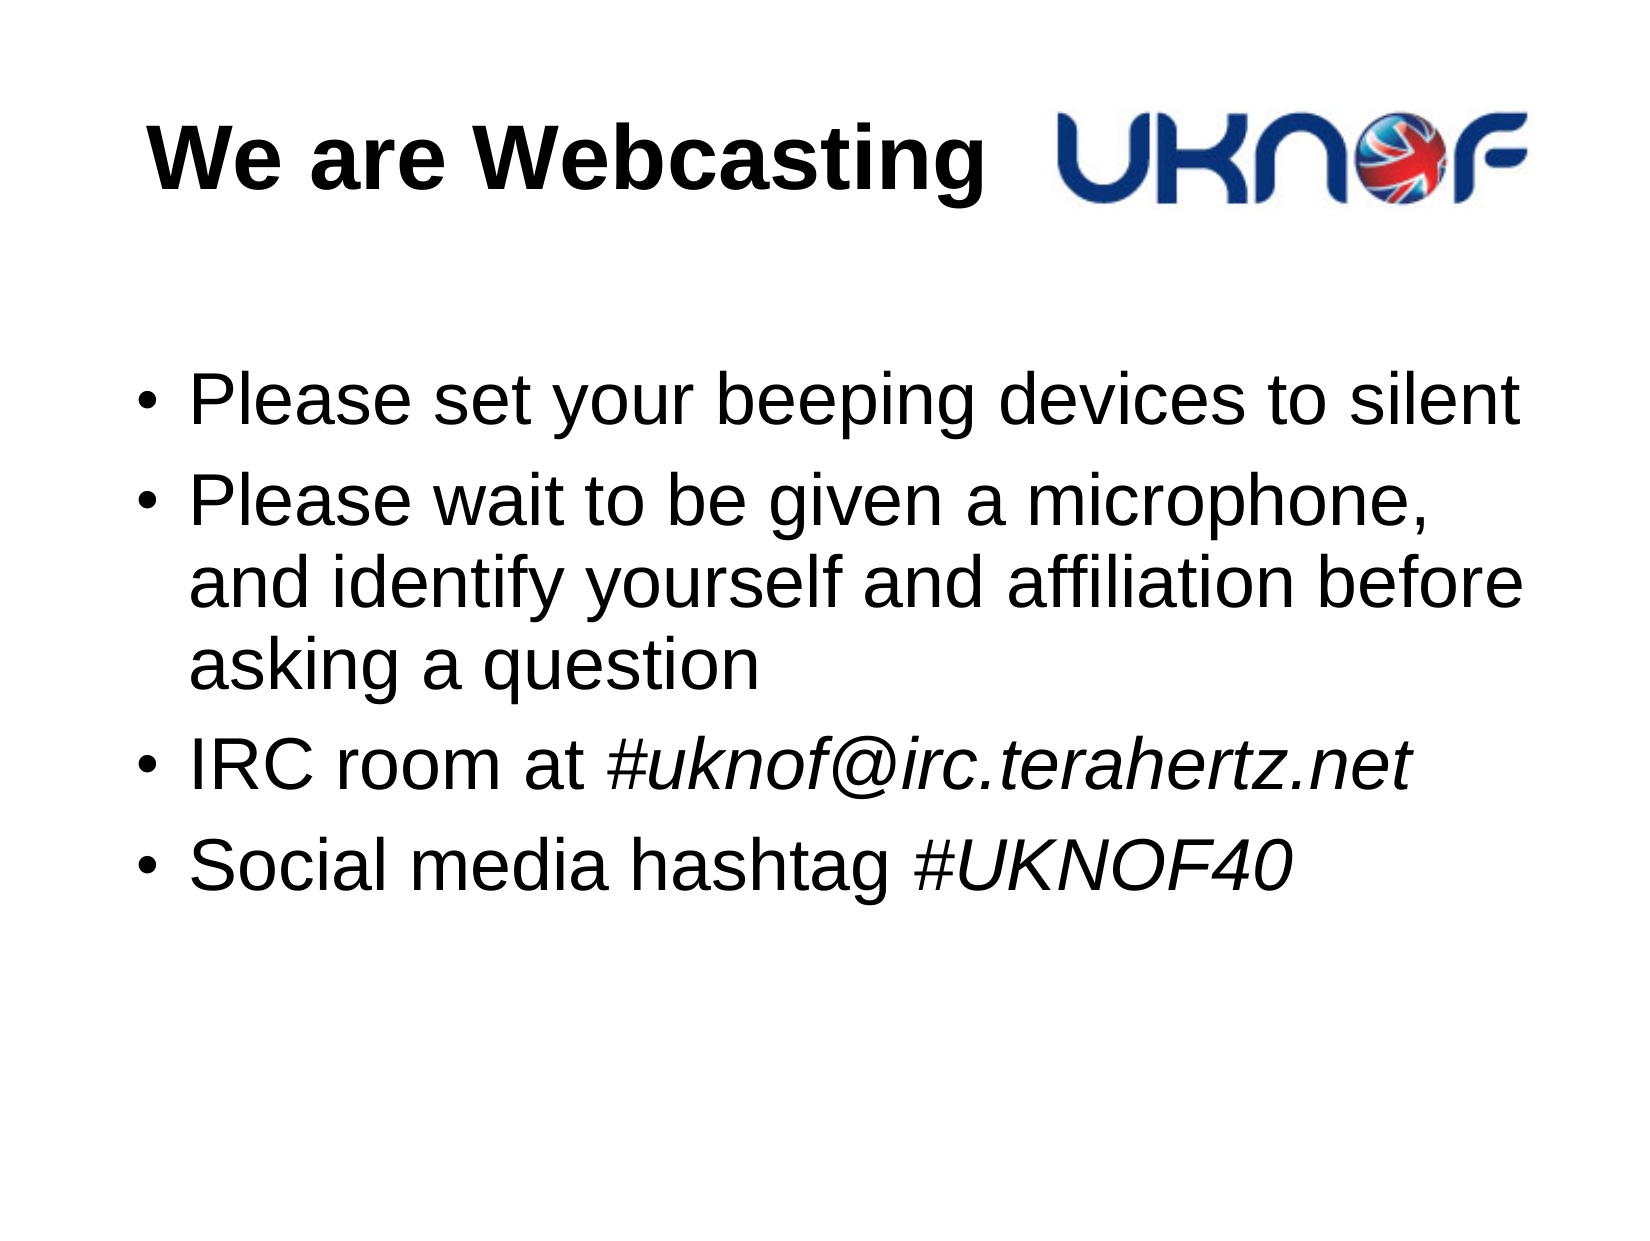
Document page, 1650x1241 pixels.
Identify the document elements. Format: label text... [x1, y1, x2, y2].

list Please set your beeping devices to silent Please wait to be given a microphone, and identify yourself and affiliation before asking a question IRC room at #uknof@irc.terahertz.net Social media hashtag #UKNOF40 [75, 358, 1576, 1090]
picture [1050, 93, 1536, 225]
title We are Webcasting [123, 37, 1013, 279]
